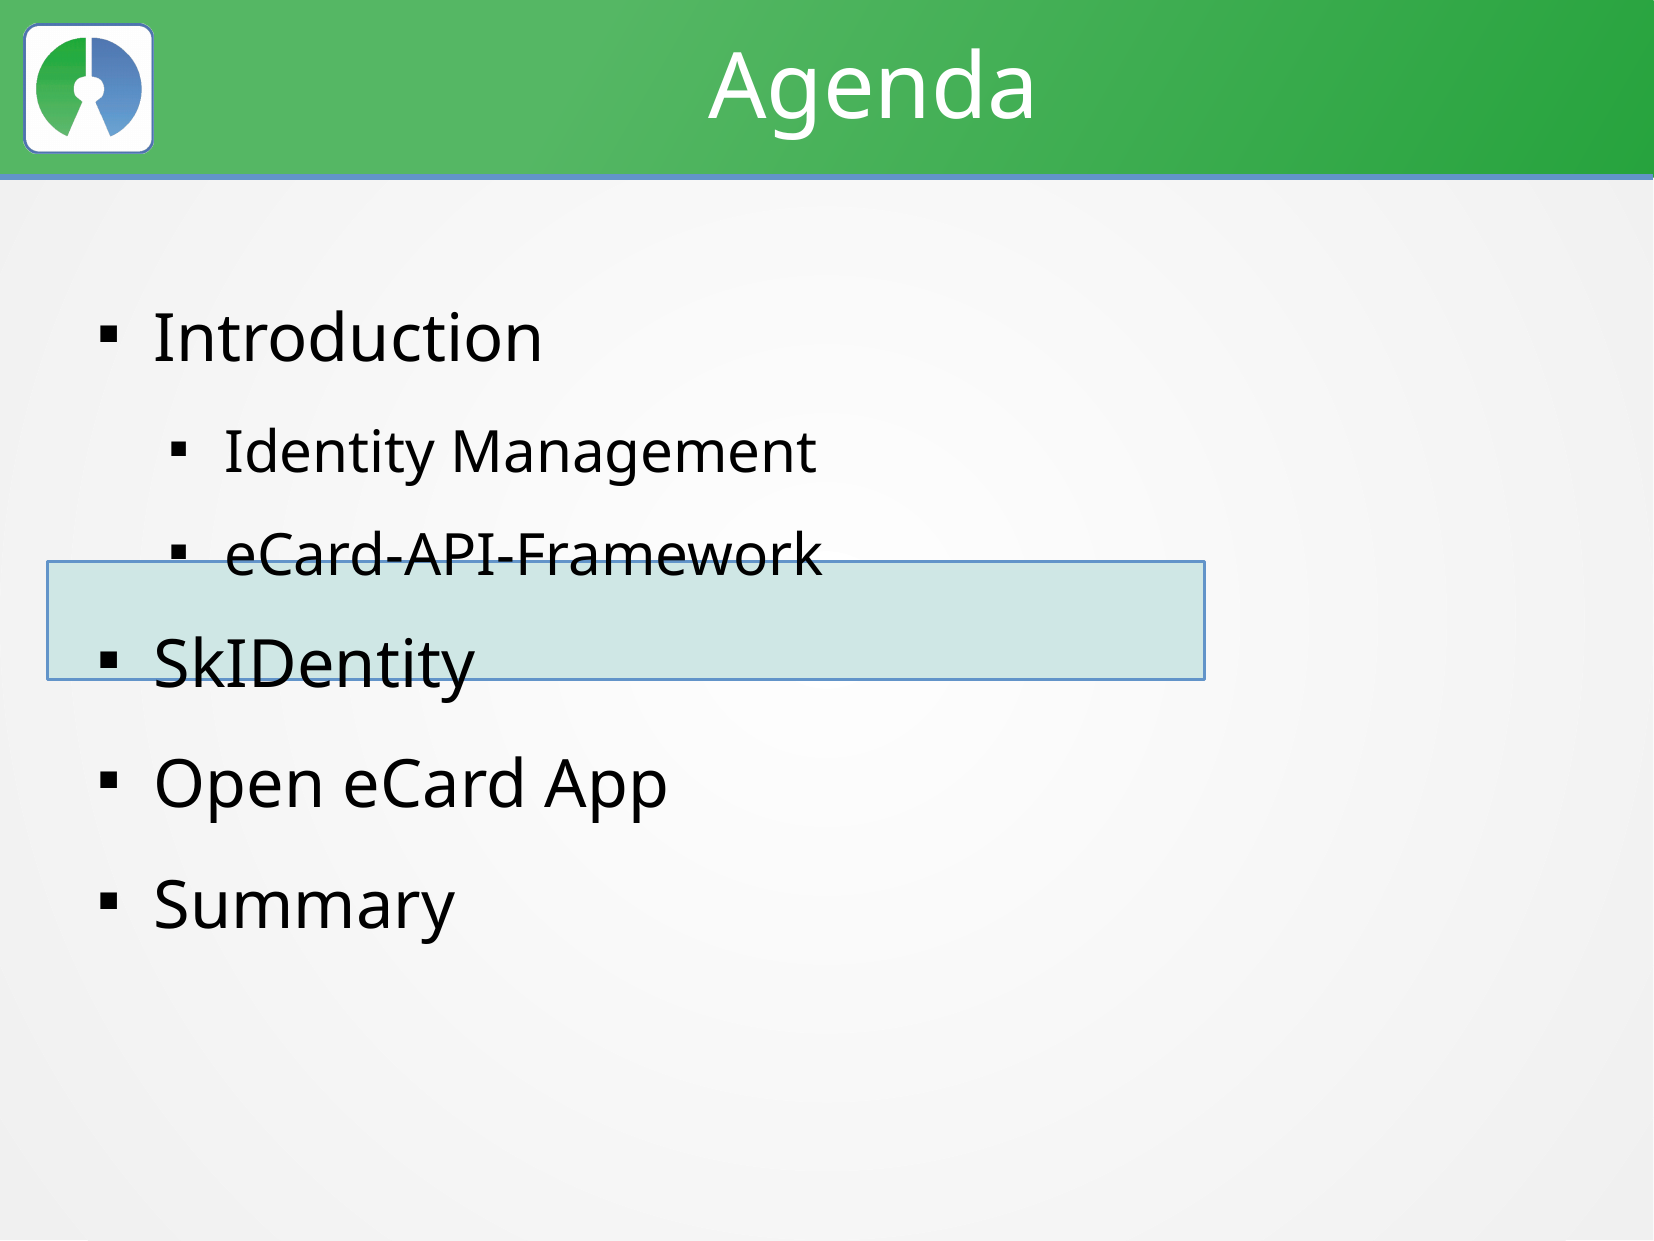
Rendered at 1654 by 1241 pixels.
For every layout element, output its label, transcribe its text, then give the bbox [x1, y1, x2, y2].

picture [23, 23, 154, 154]
text_box [47, 561, 82, 680]
list Introduction Identity Management eCard-API-Framework SkIDentity Open eCard App Summary [82, 290, 1571, 1010]
title Agenda [177, 11, 1571, 154]
